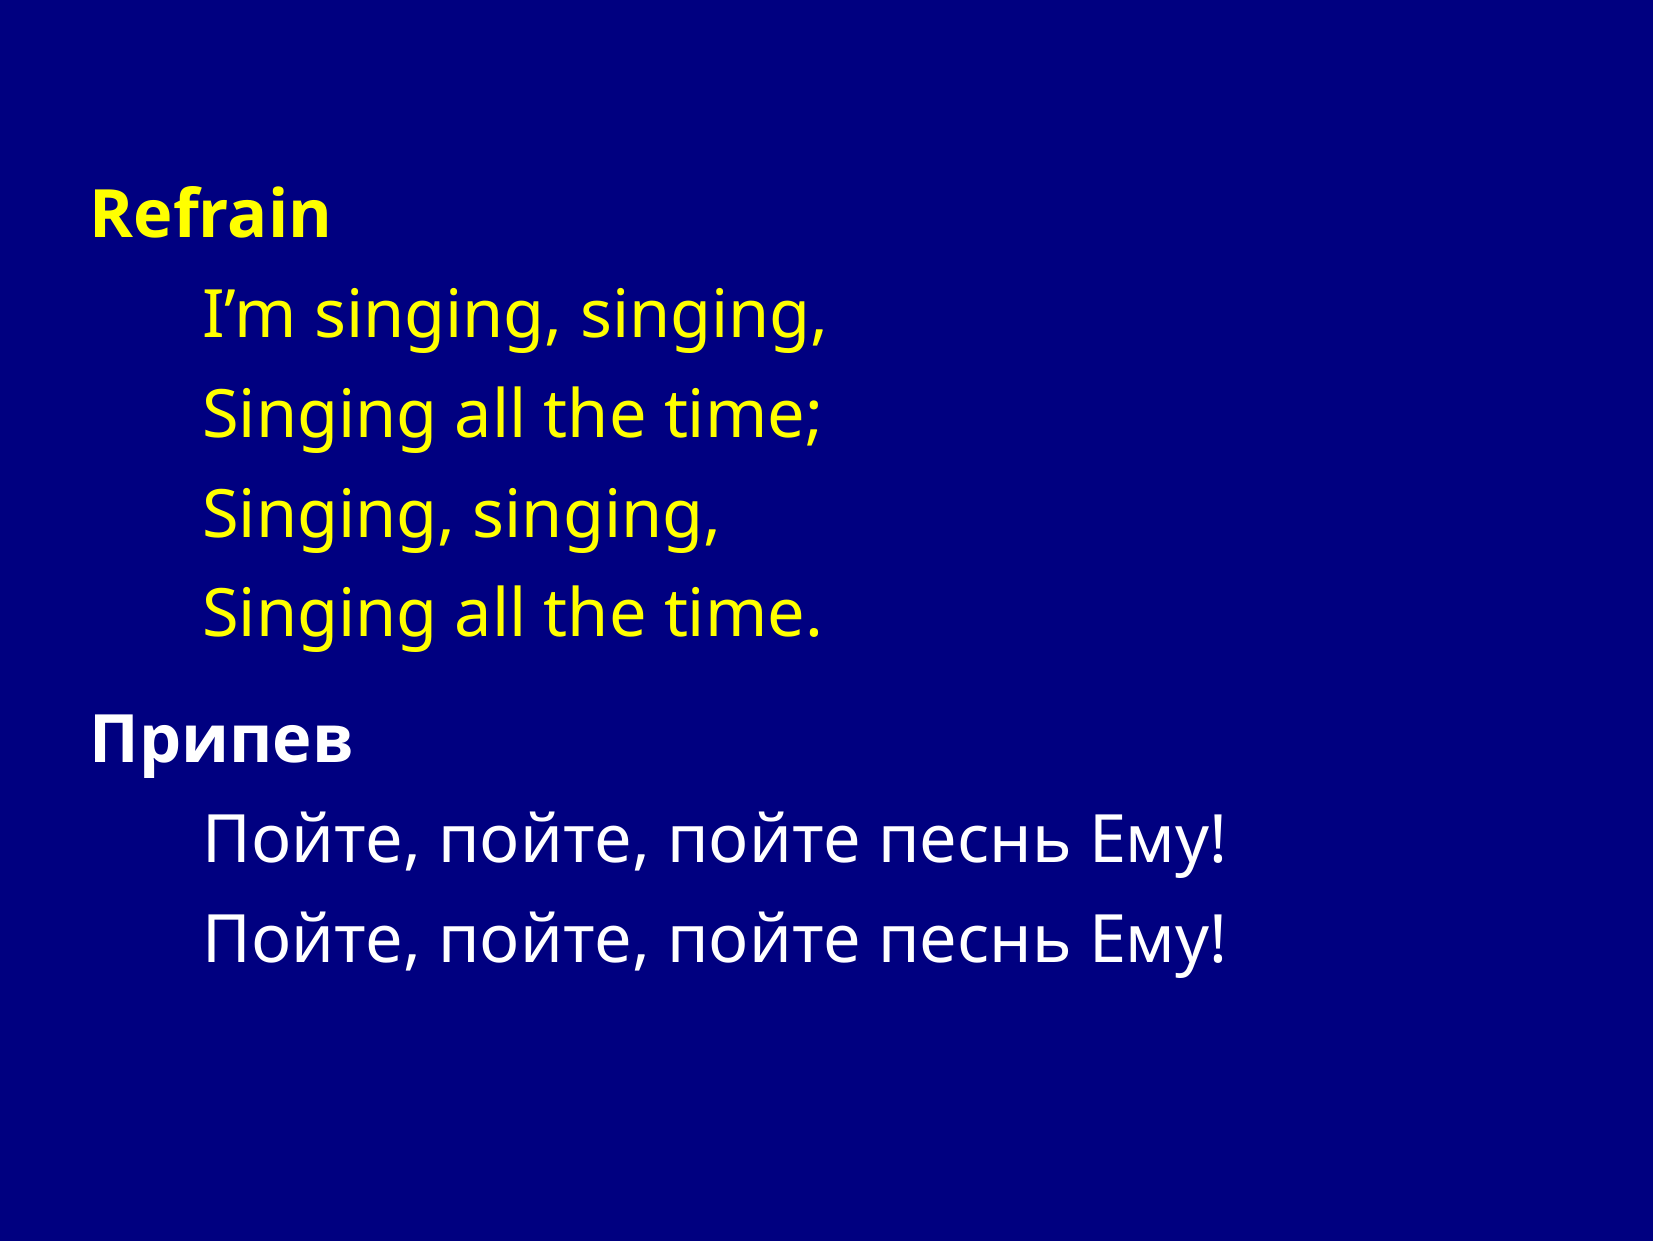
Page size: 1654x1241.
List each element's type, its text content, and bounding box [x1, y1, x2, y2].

text_box Припев Пойте, пойте, пойте песнь Ему! Пойте, пойте, пойте песнь Ему! [75, 675, 1576, 1163]
text_box Refrain I’m singing, singing, Singing all the time; Singing, singing, Singing all the time. [75, 150, 1576, 638]
